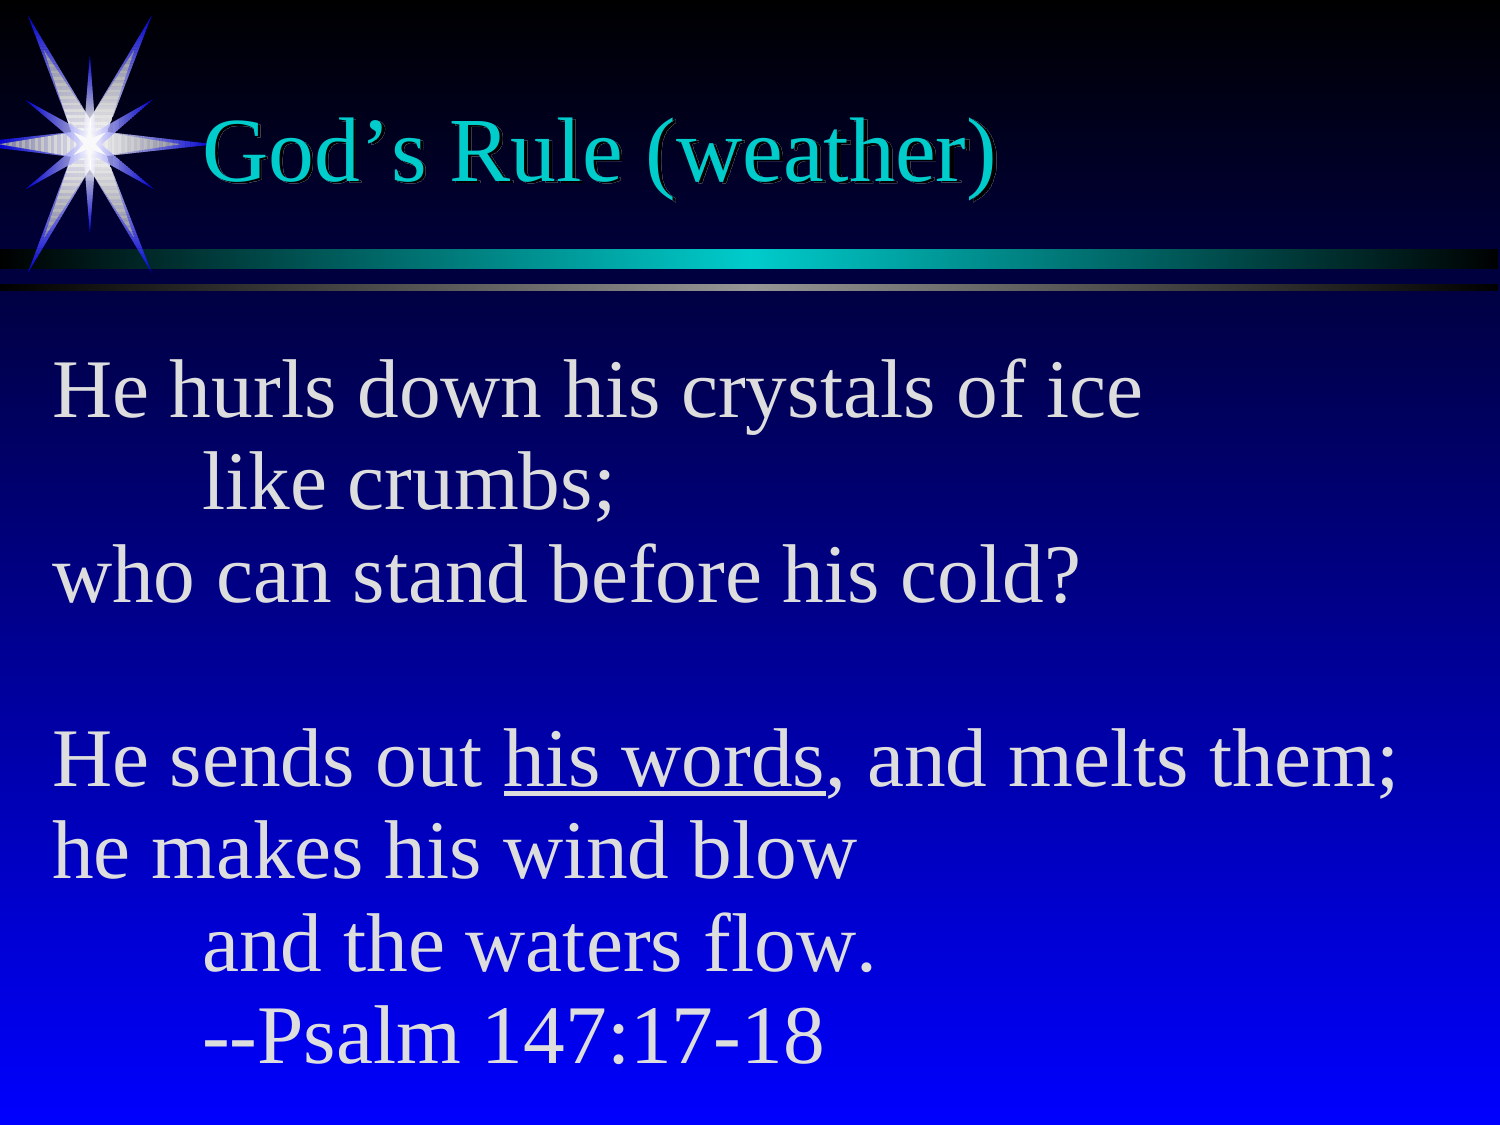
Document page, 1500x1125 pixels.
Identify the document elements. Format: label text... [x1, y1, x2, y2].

text_box [37, 450, 1426, 521]
title God’s Rule (weather) [187, 56, 1463, 244]
text_box [112, 525, 188, 596]
text_box He hurls down his crystals of ice like crumbs; who can stand before his cold? He sends out his words, and melts them; he makes his wind blow and the waters flow. --Psalm 147:17-18 [37, 336, 1463, 1089]
